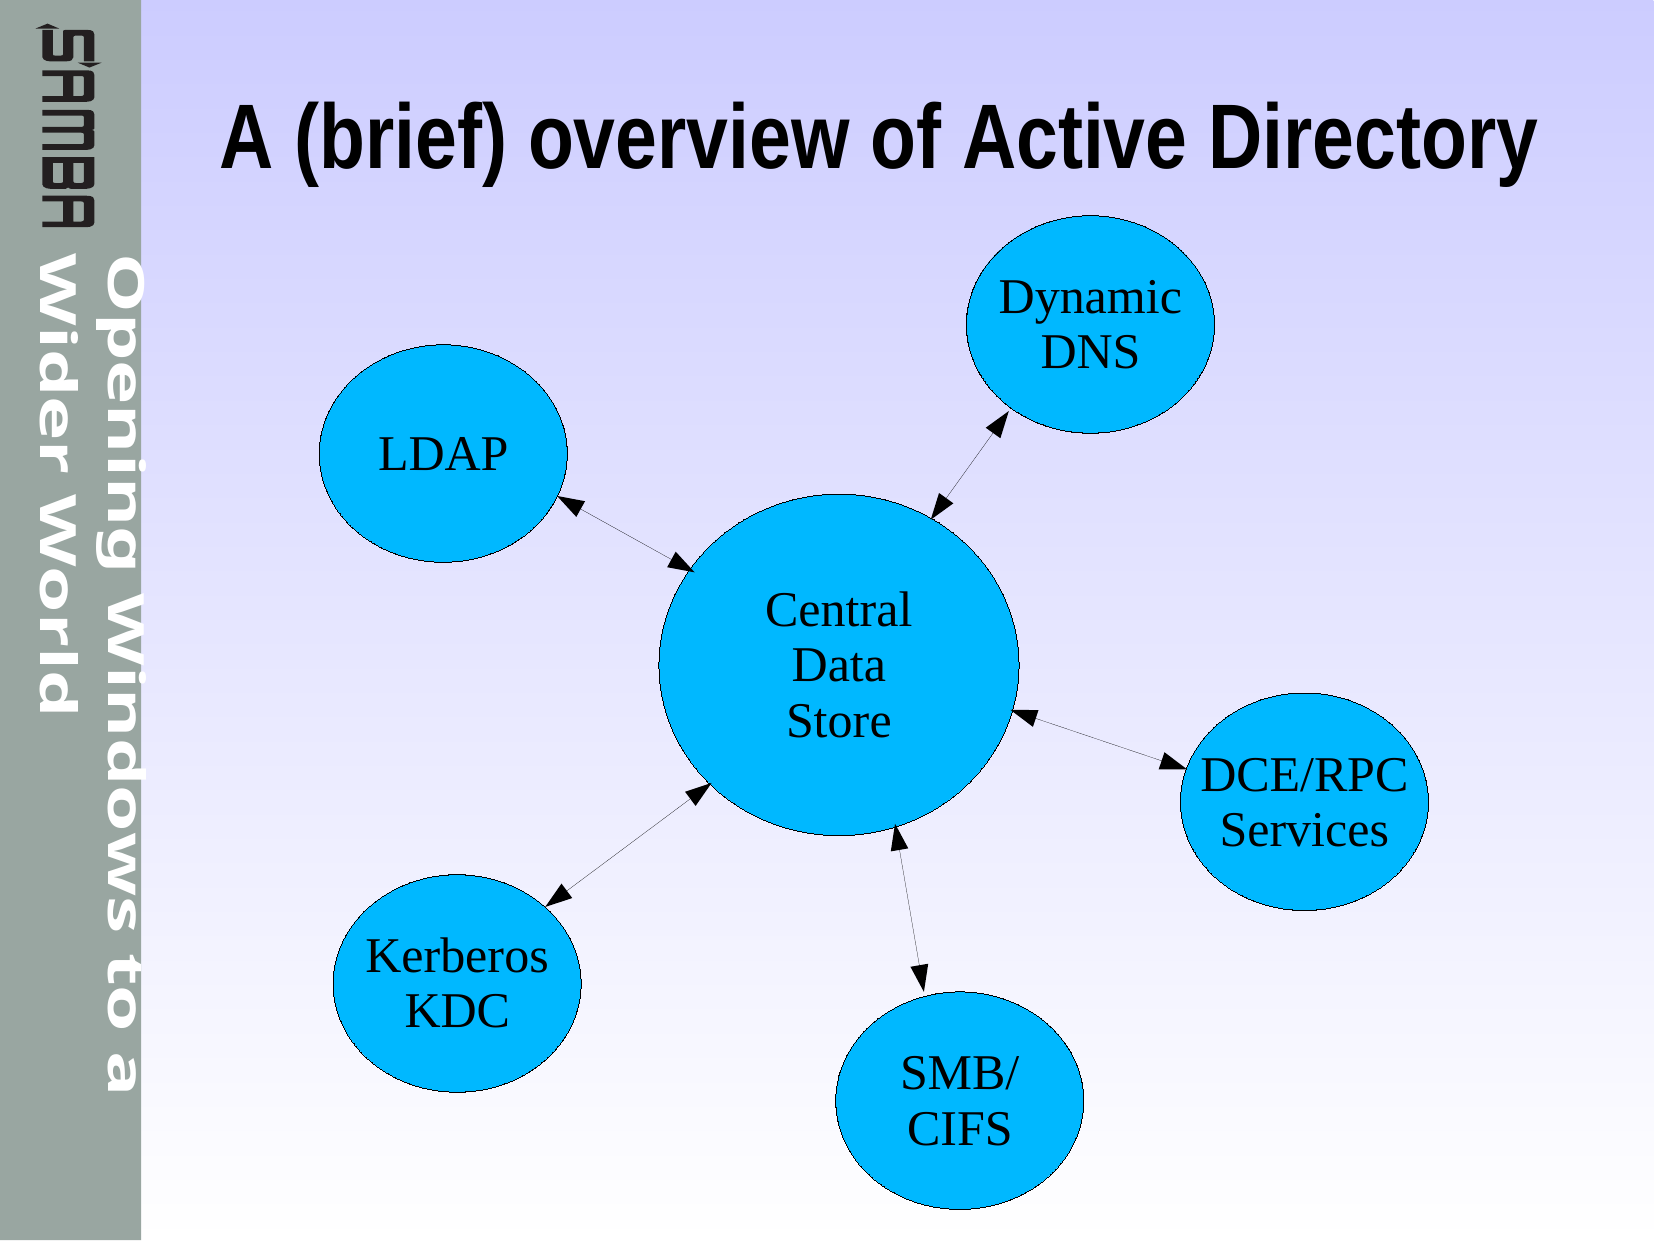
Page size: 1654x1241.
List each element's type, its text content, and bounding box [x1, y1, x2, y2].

title A (brief) overview of Active Directory [173, 31, 1586, 239]
text_box Dynamic DNS [966, 215, 1215, 434]
text_box Kerberos KDC [333, 874, 582, 1093]
text_box Central Data Store [658, 494, 1020, 836]
text_box SMB/ CIFS [835, 991, 1084, 1210]
text_box LDAP [319, 344, 568, 563]
text_box DCE/RPC Services [1180, 693, 1429, 911]
